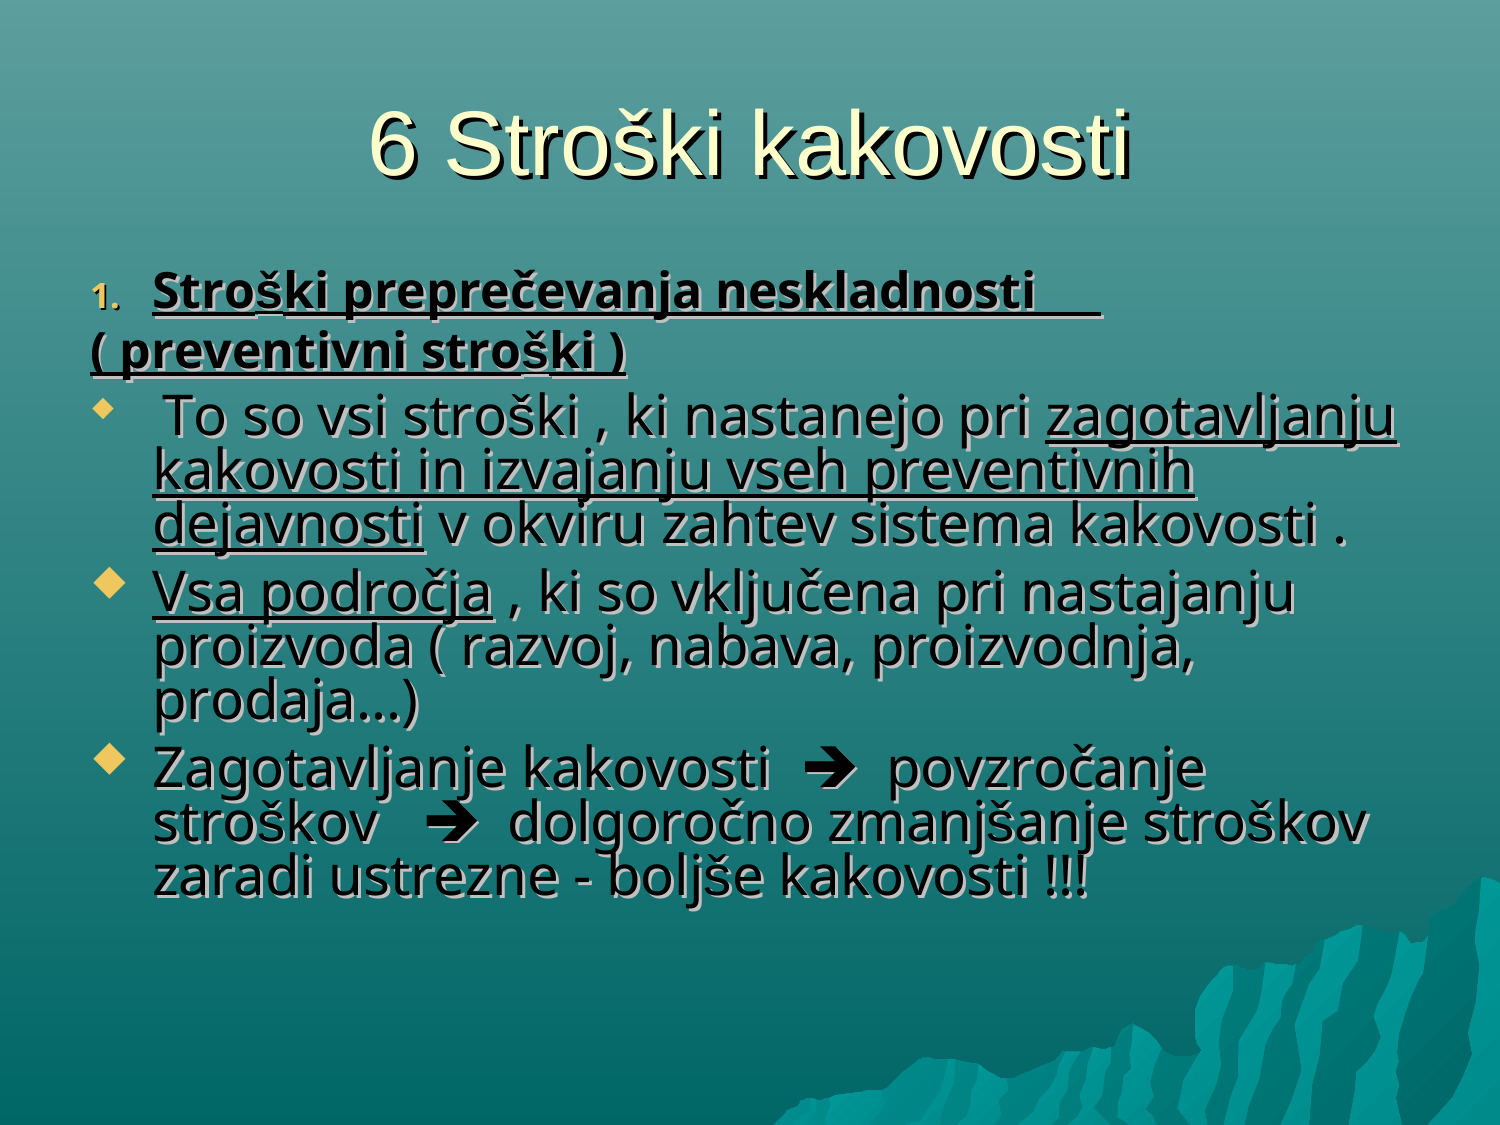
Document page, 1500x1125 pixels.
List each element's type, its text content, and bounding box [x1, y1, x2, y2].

title 6 Stroški kakovosti [75, 45, 1426, 233]
list Stroški preprečevanja neskladnosti ( preventivni stroški ) To so vsi stroški , ki nastanejo pri zagotavljanju kakovosti in izvajanju vseh preventivnih dejavnosti v okviru zahtev sistema kakovosti . Vsa področja , ki so vključena pri nastajanju proizvoda ( razvoj, nabava, proizvodnja, prodaja...) Zagotavljanje kakovosti  povzročanje stroškov  dolgoročno zmanjšanje stroškov zaradi ustrezne - boljše kakovosti !!! [75, 262, 1426, 1006]
